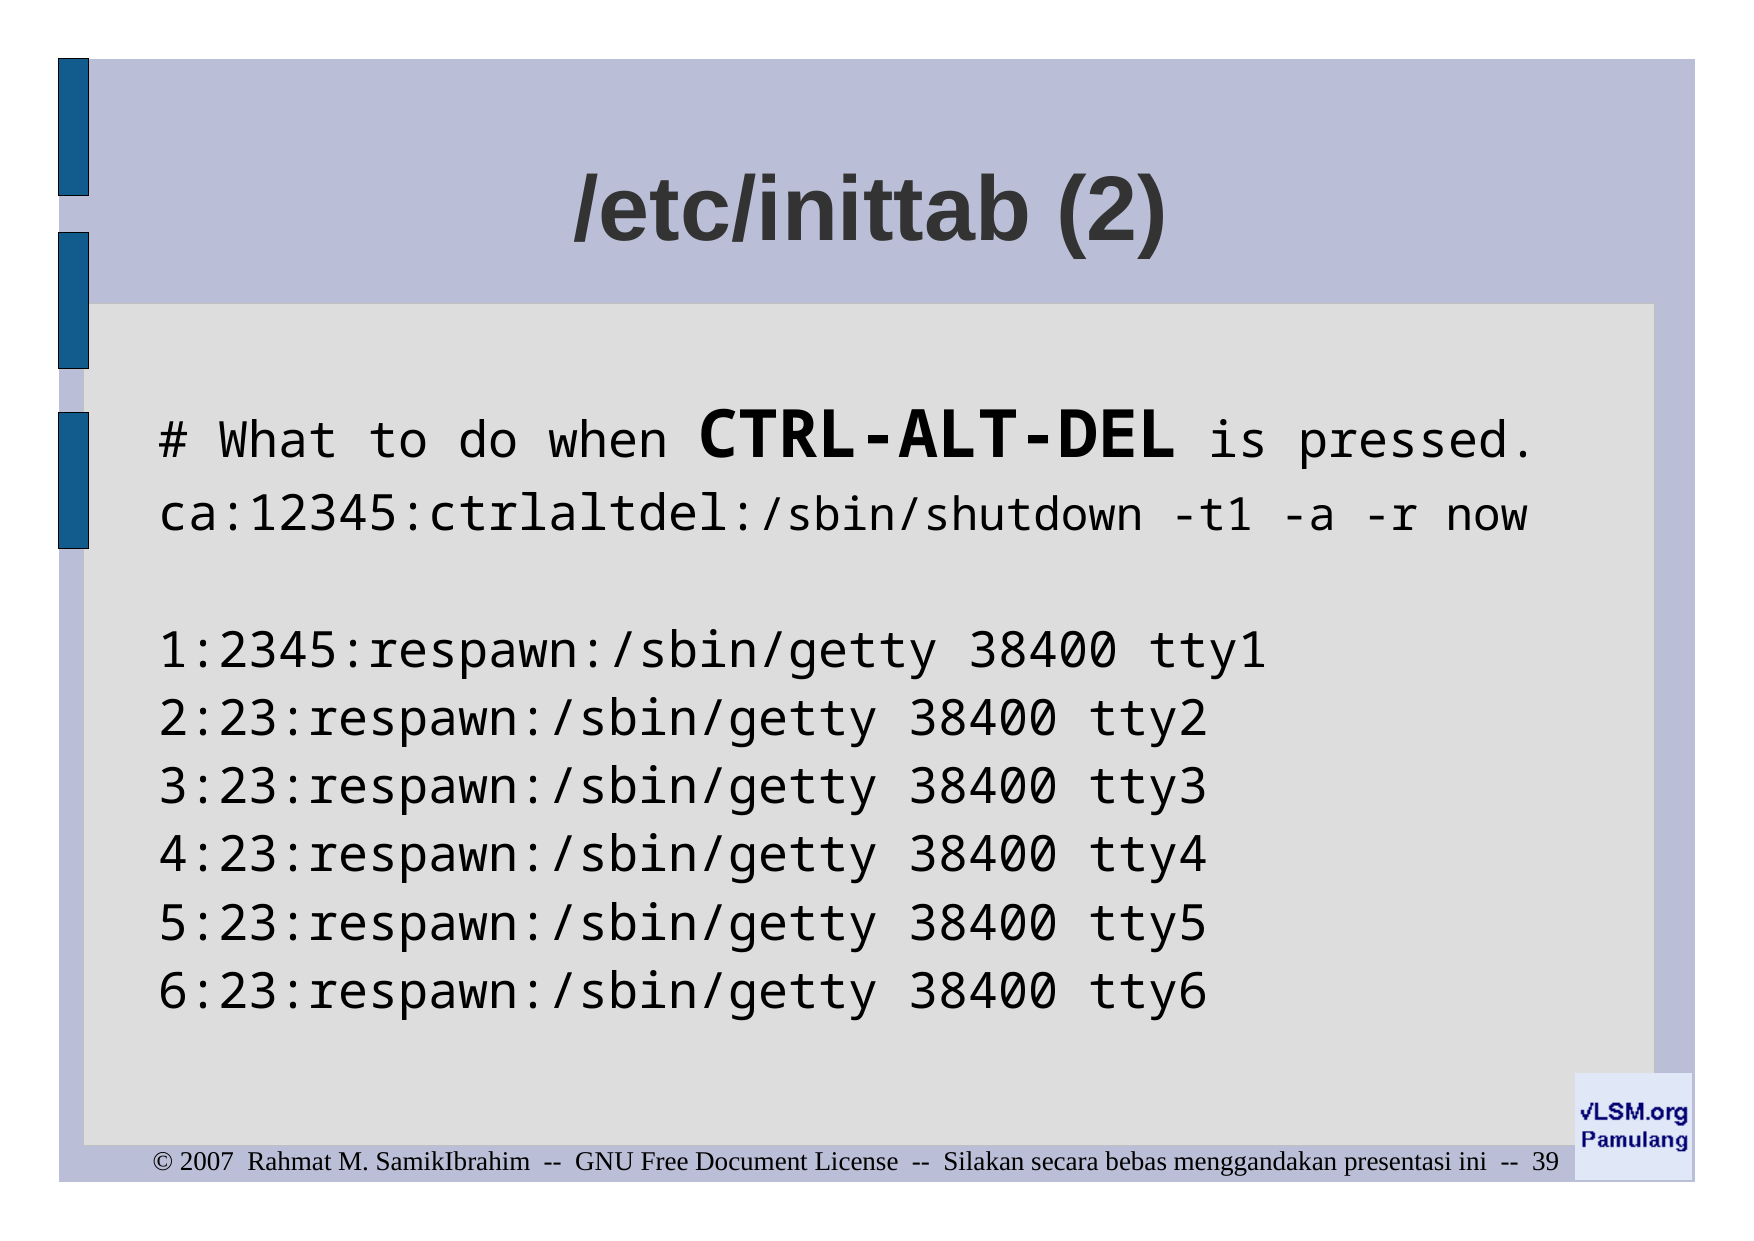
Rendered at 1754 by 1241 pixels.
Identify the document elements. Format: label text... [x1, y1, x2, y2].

title /etc/inittab (2) [169, 122, 1573, 297]
list # What to do when CTRL-ALT-DEL is pressed. ca:12345:ctrlaltdel:/sbin/shutdown -t1 -a -r now 1:2345:respawn:/sbin/getty 38400 tty1 2:23:respawn:/sbin/getty 38400 tty2 3:23:respawn:/sbin/getty 38400 tty3 4:23:respawn:/sbin/getty 38400 tty4 5:23:respawn:/sbin/getty 38400 tty5 6:23:respawn:/sbin/getty 38400 tty6 [140, 386, 1544, 1044]
picture [1575, 1073, 1692, 1180]
